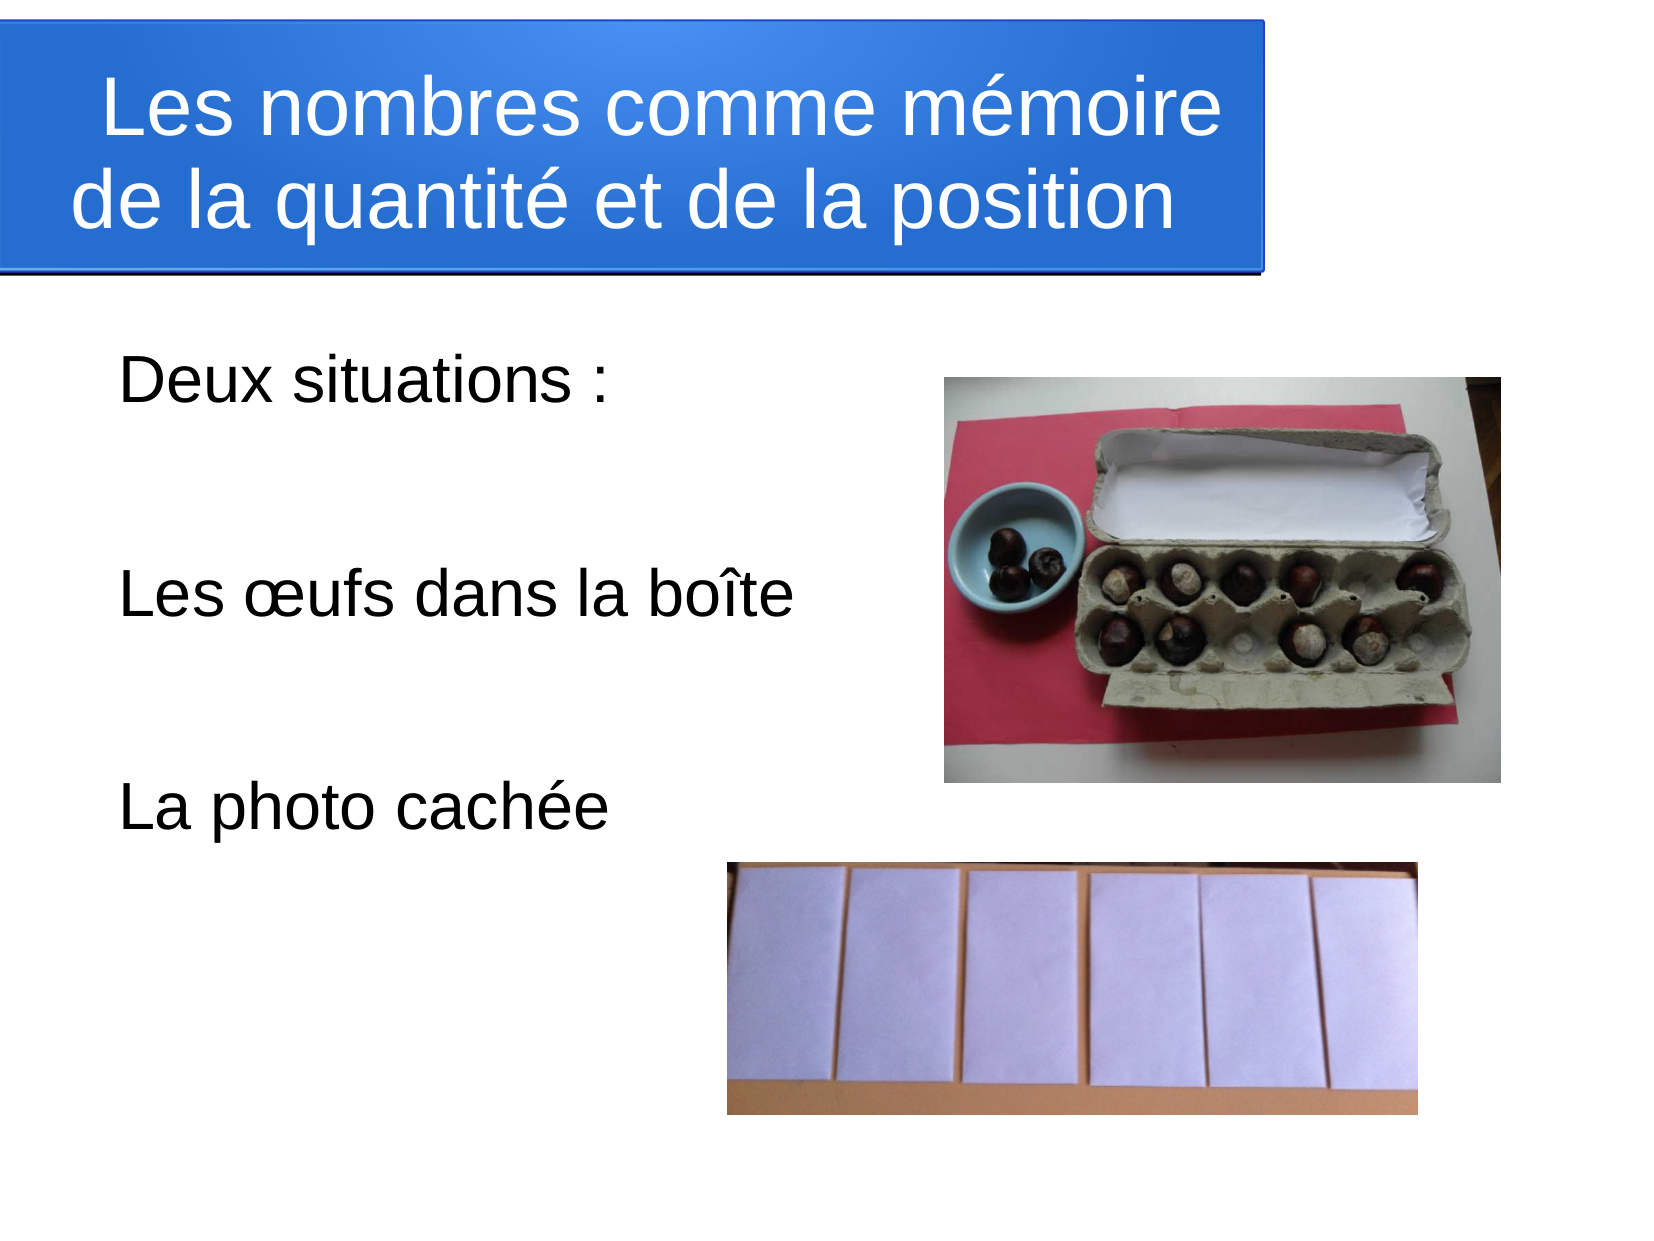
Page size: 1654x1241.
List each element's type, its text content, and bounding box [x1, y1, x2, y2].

title Les nombres comme mémoire de la quantité et de la position [0, 49, 1250, 257]
picture [944, 377, 1501, 783]
picture [727, 862, 1418, 1115]
list Deux situations : Les œufs dans la boîte La photo cachée [118, 342, 1536, 1193]
